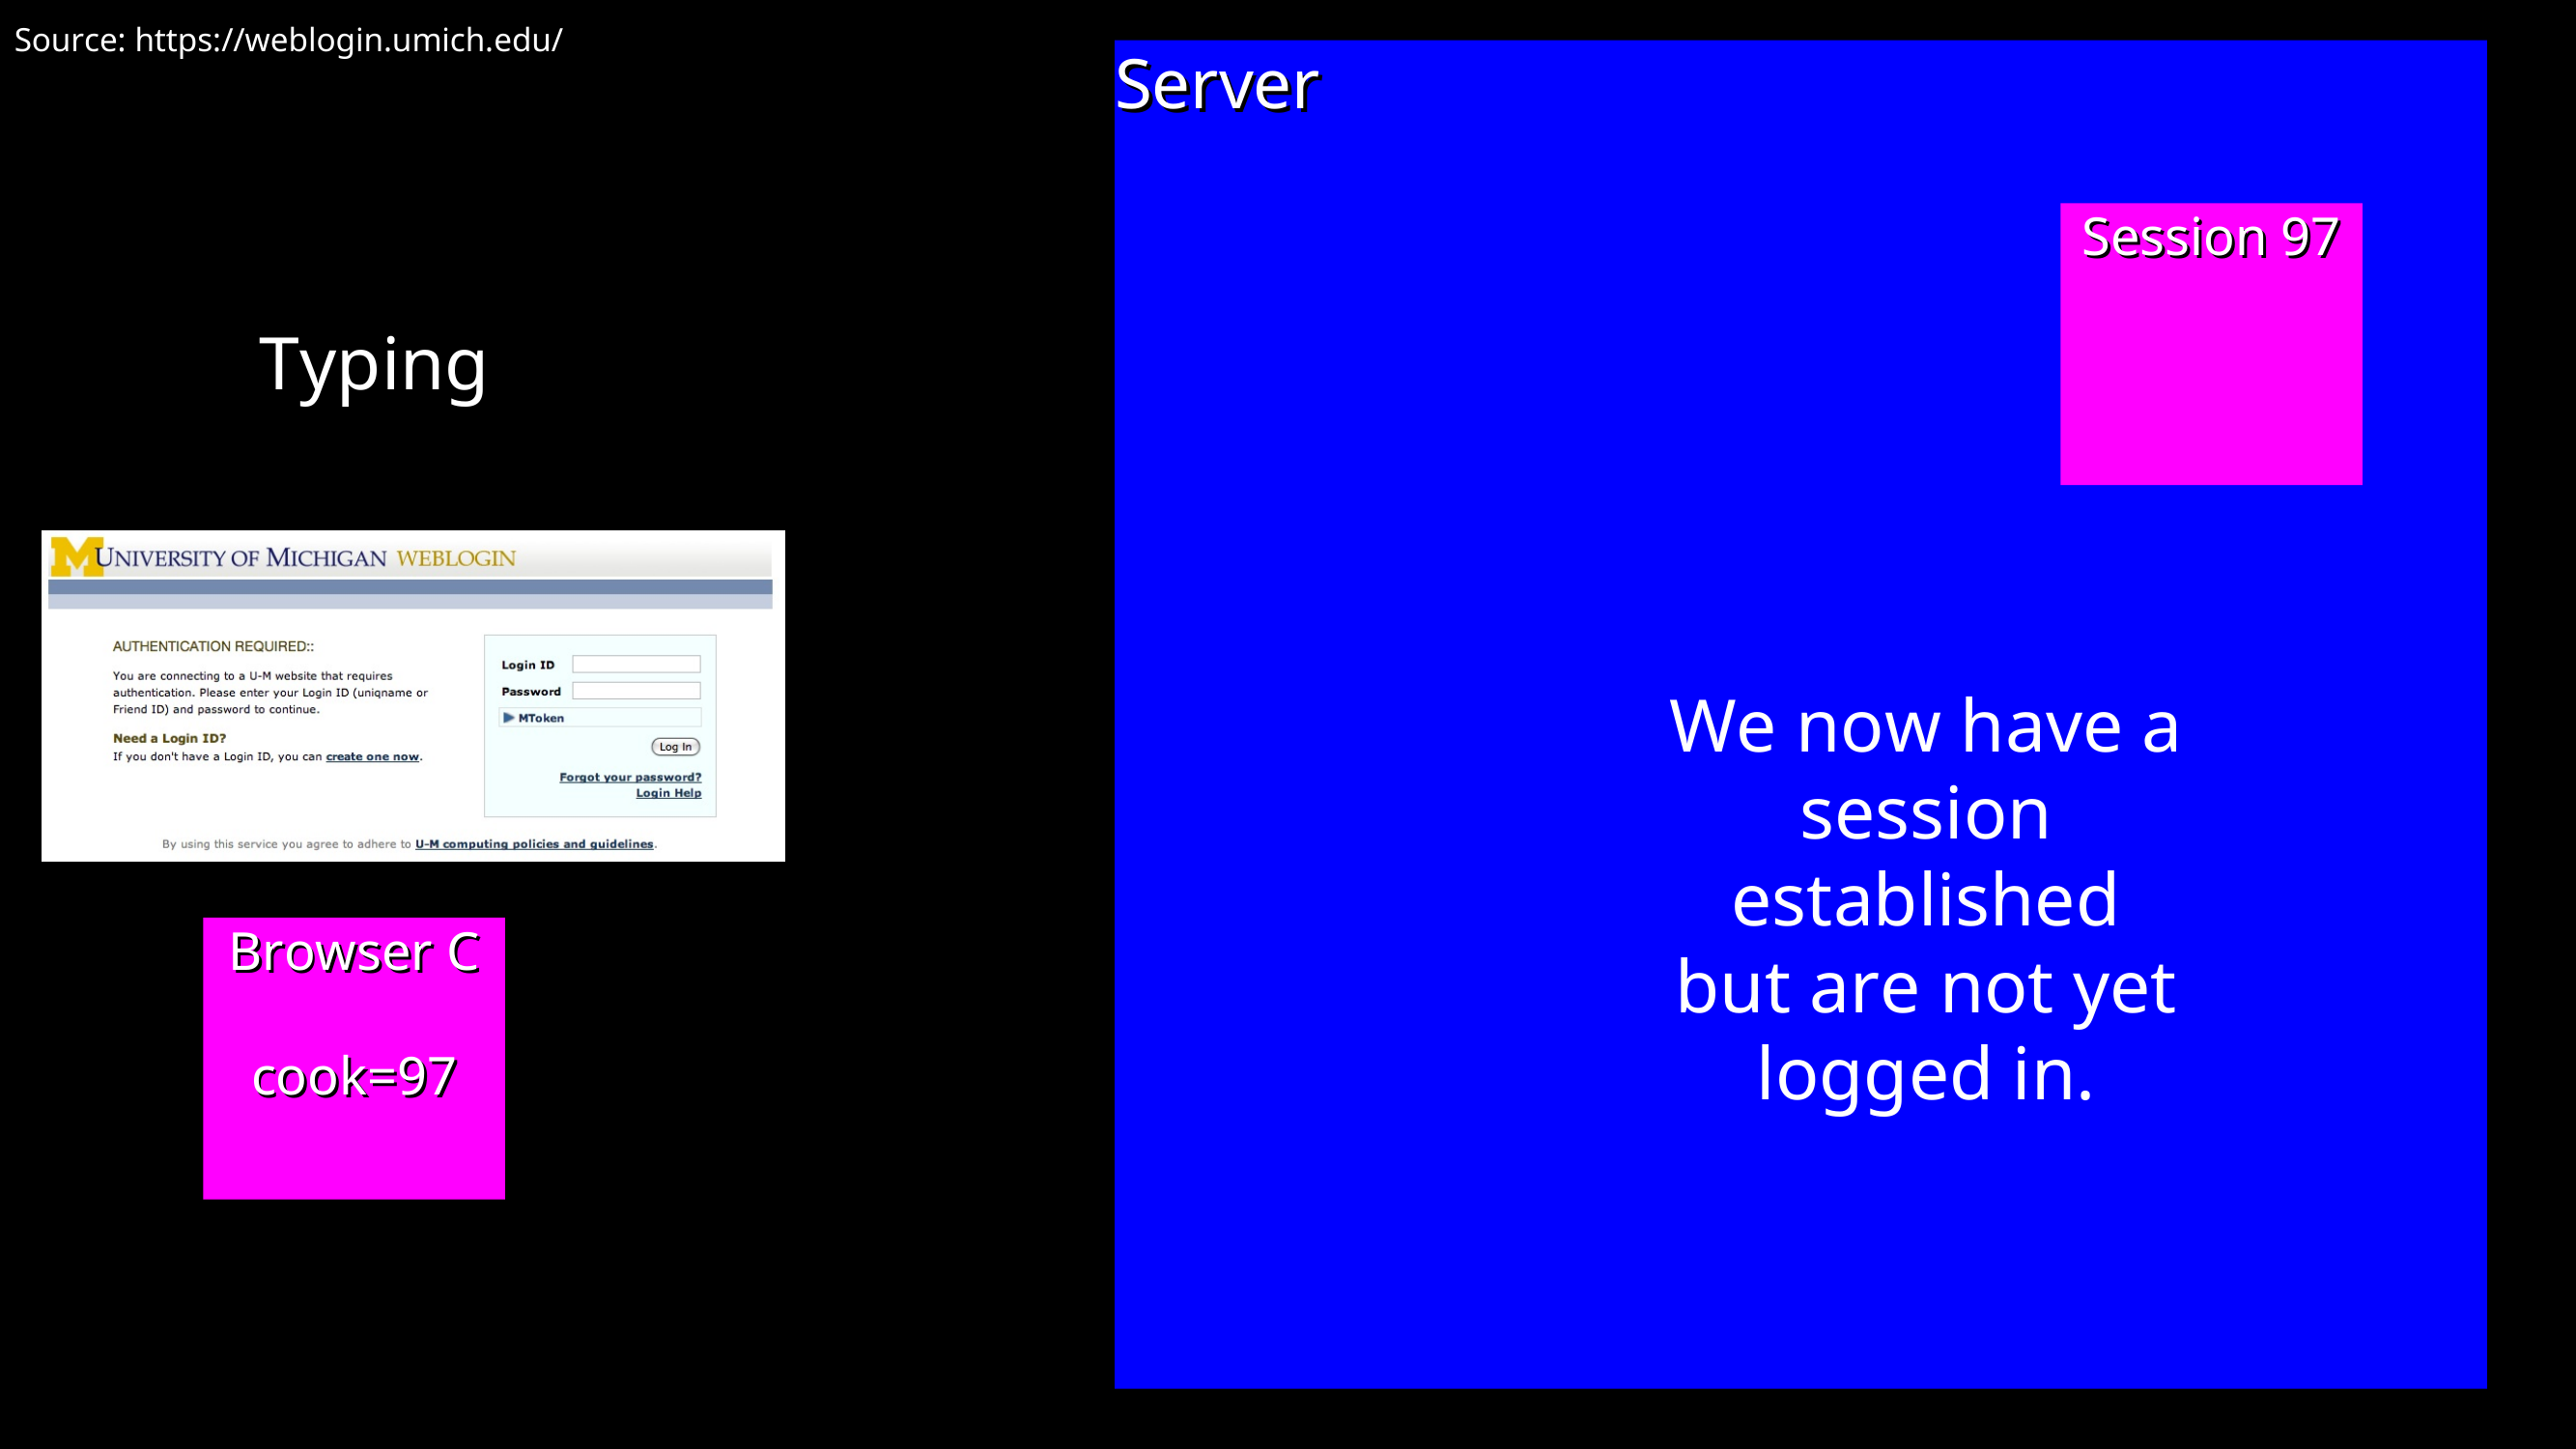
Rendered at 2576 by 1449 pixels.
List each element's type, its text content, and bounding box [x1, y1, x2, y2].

text_box Session 97 [2060, 203, 2363, 486]
text_box Typing [455, 355, 476, 384]
text_box Source: https://weblogin.umich.edu/ [0, 12, 665, 66]
text_box Typing [259, 317, 491, 405]
text_box Typing [349, 355, 370, 384]
picture [42, 530, 785, 862]
text_box We now have a session established but are not yet logged in. [1597, 723, 2255, 1070]
text_box Server [1115, 40, 2487, 1389]
text_box Browser C cook=97 [203, 917, 505, 1200]
